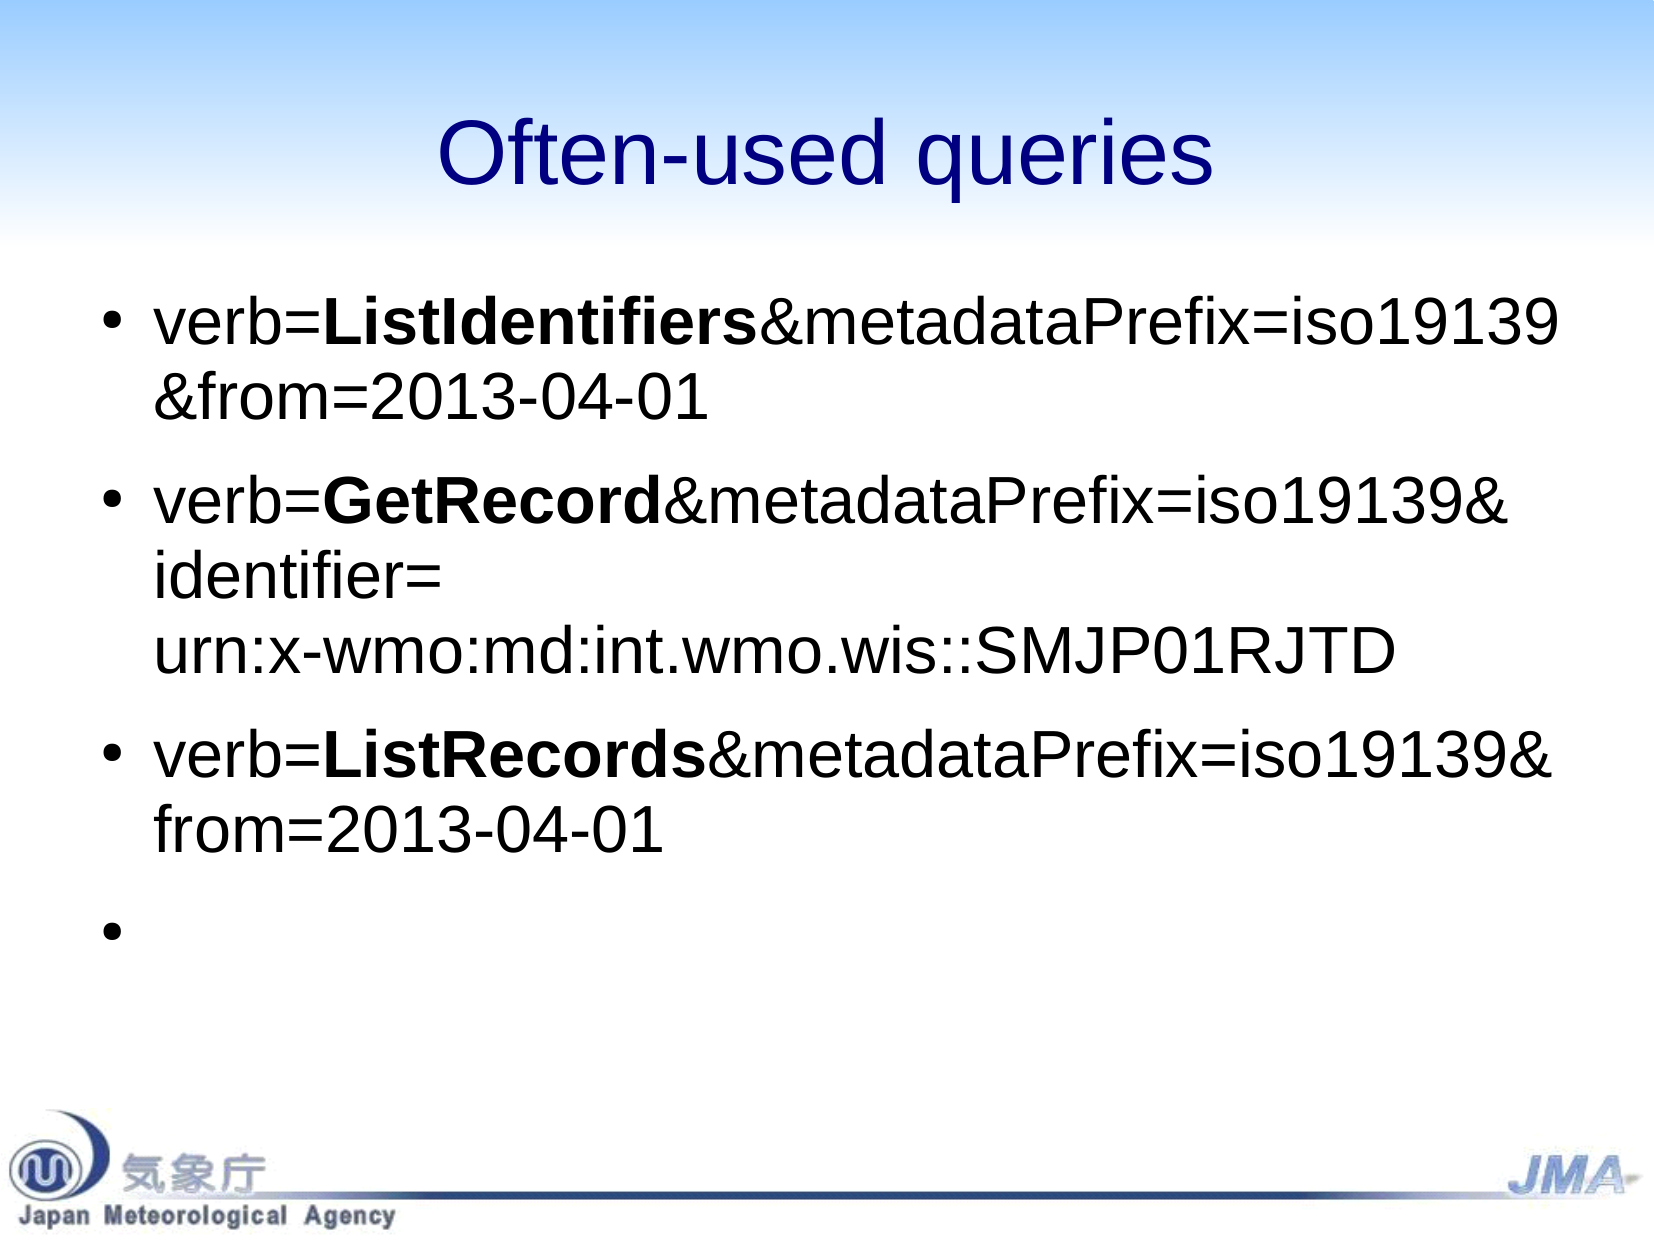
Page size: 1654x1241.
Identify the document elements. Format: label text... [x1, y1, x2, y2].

list verb=ListIdentifiers&metadataPrefix=iso19139&from=2013-04-01 verb=GetRecord&metadataPrefix=iso19139& identifier= urn:x-wmo:md:int.wmo.wis::SMJP01RJTD verb=ListRecords&metadataPrefix=iso19139&from=2013-04-01 [82, 284, 1571, 1004]
picture [1, 1108, 1654, 1241]
title Often-used queries [82, 49, 1571, 257]
